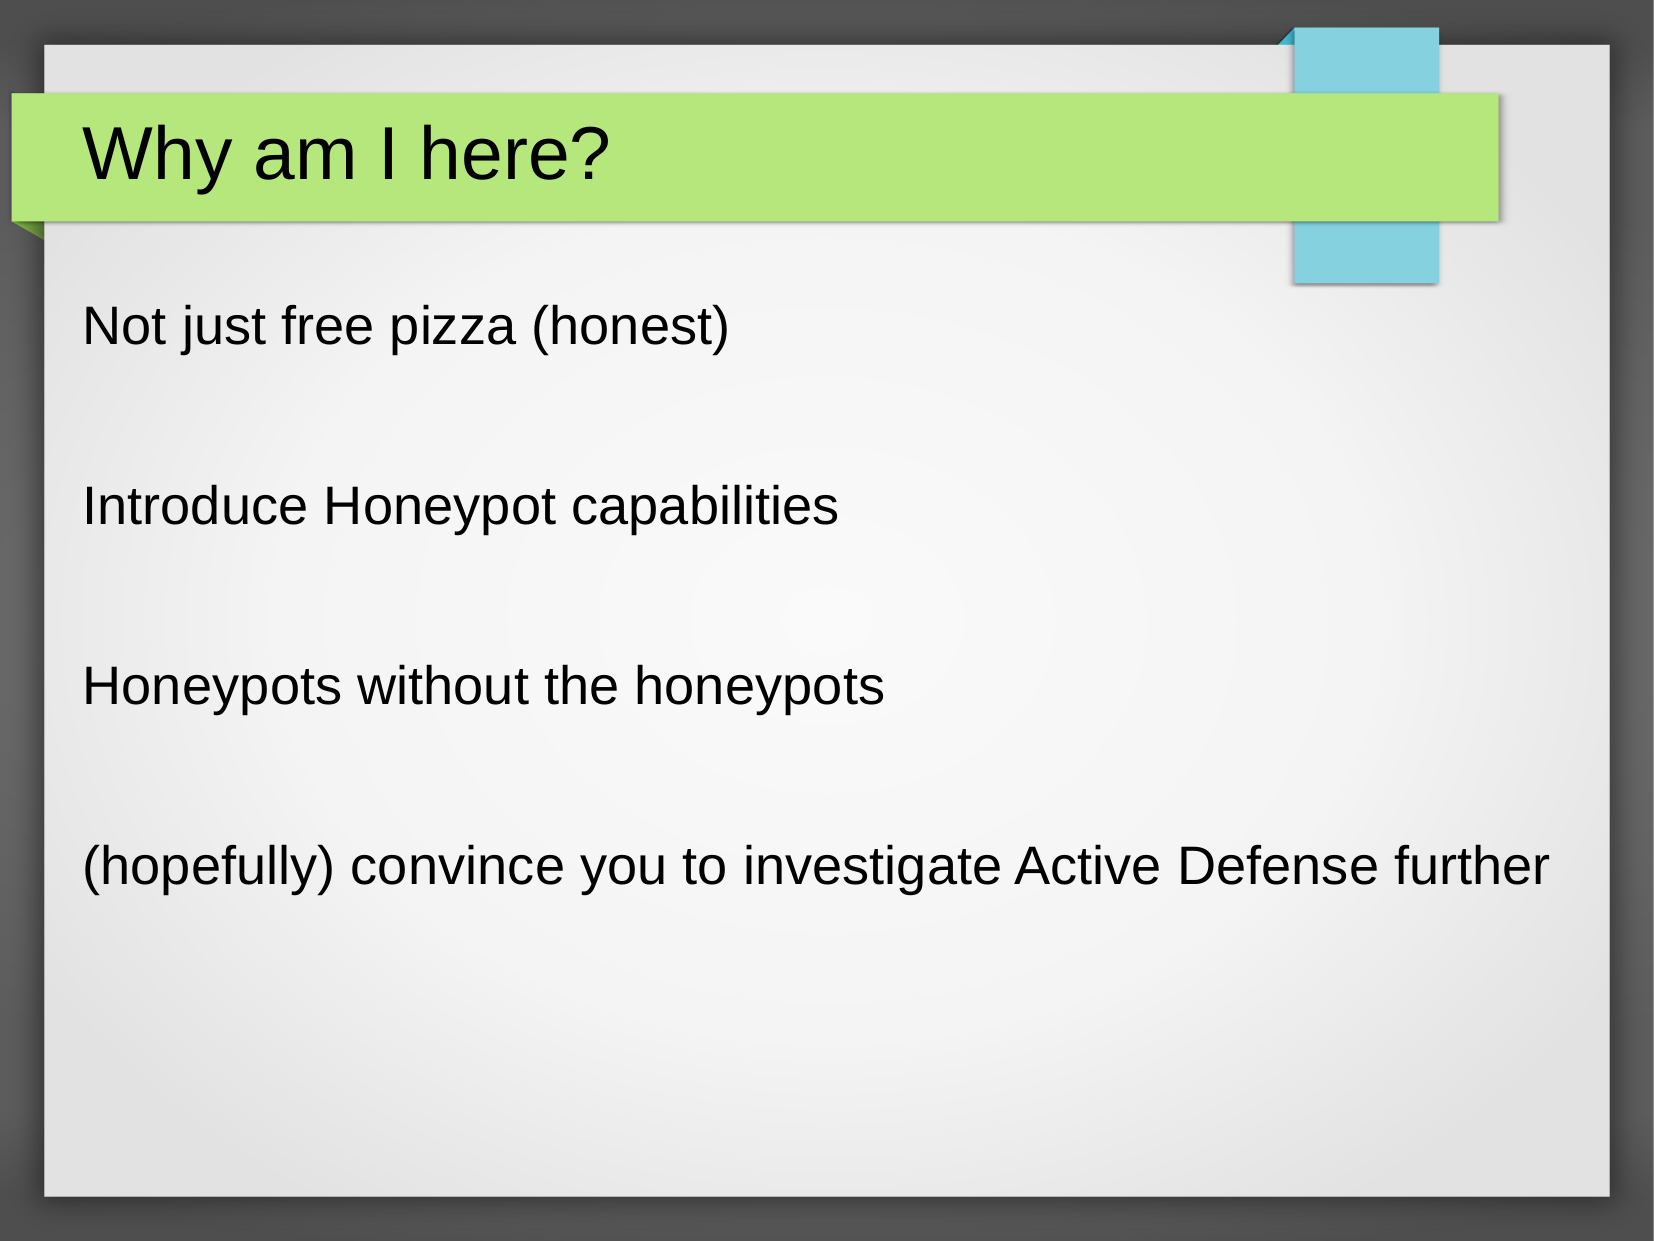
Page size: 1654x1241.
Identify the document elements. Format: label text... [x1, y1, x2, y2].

list Not just free pizza (honest) Introduce Honeypot capabilities Honeypots without the honeypots (hopefully) convince you to investigate Active Defense further [82, 295, 1571, 1015]
picture [0, 0, 1654, 1241]
title Why am I here? [82, 94, 1264, 213]
